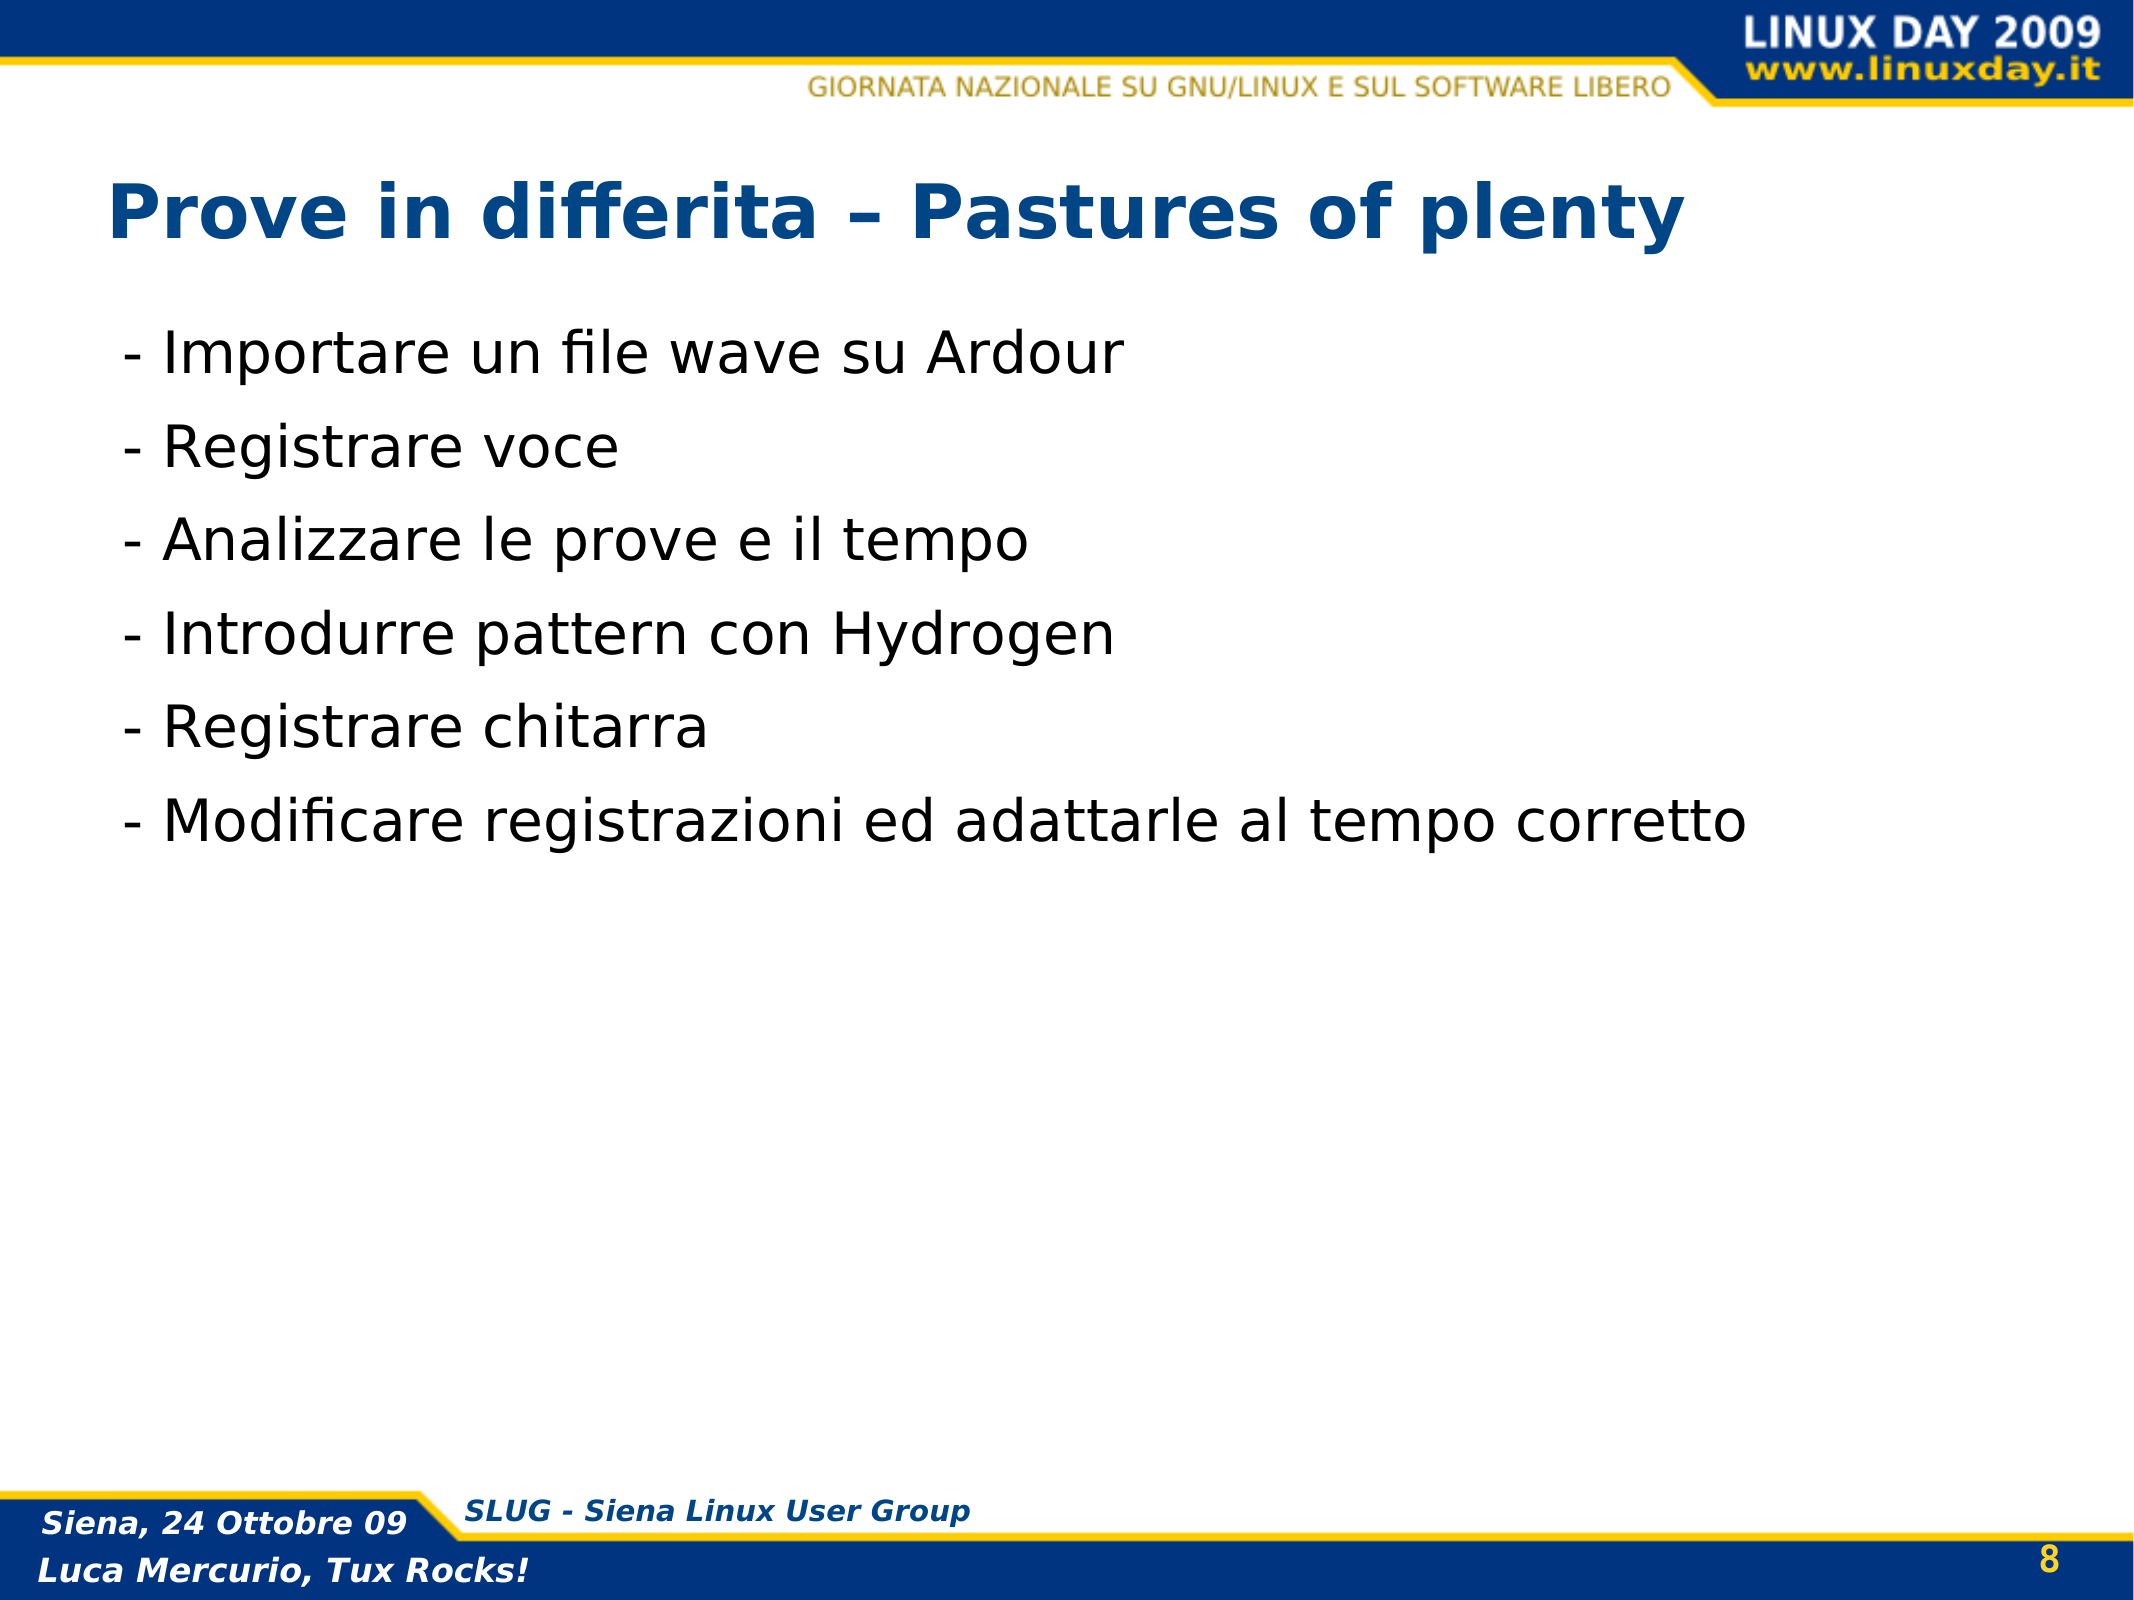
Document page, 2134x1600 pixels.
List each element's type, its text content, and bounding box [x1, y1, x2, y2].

picture [0, 0, 2134, 1600]
title Prove in differita – Pastures of plenty [106, 159, 2080, 267]
list - Importare un file wave su Ardour - Registrare voce - Analizzare le prove e il tempo - Introdurre pattern con Hydrogen - Registrare chitarra - Modificare registrazioni ed adattarle al tempo corretto [106, 319, 2027, 1441]
